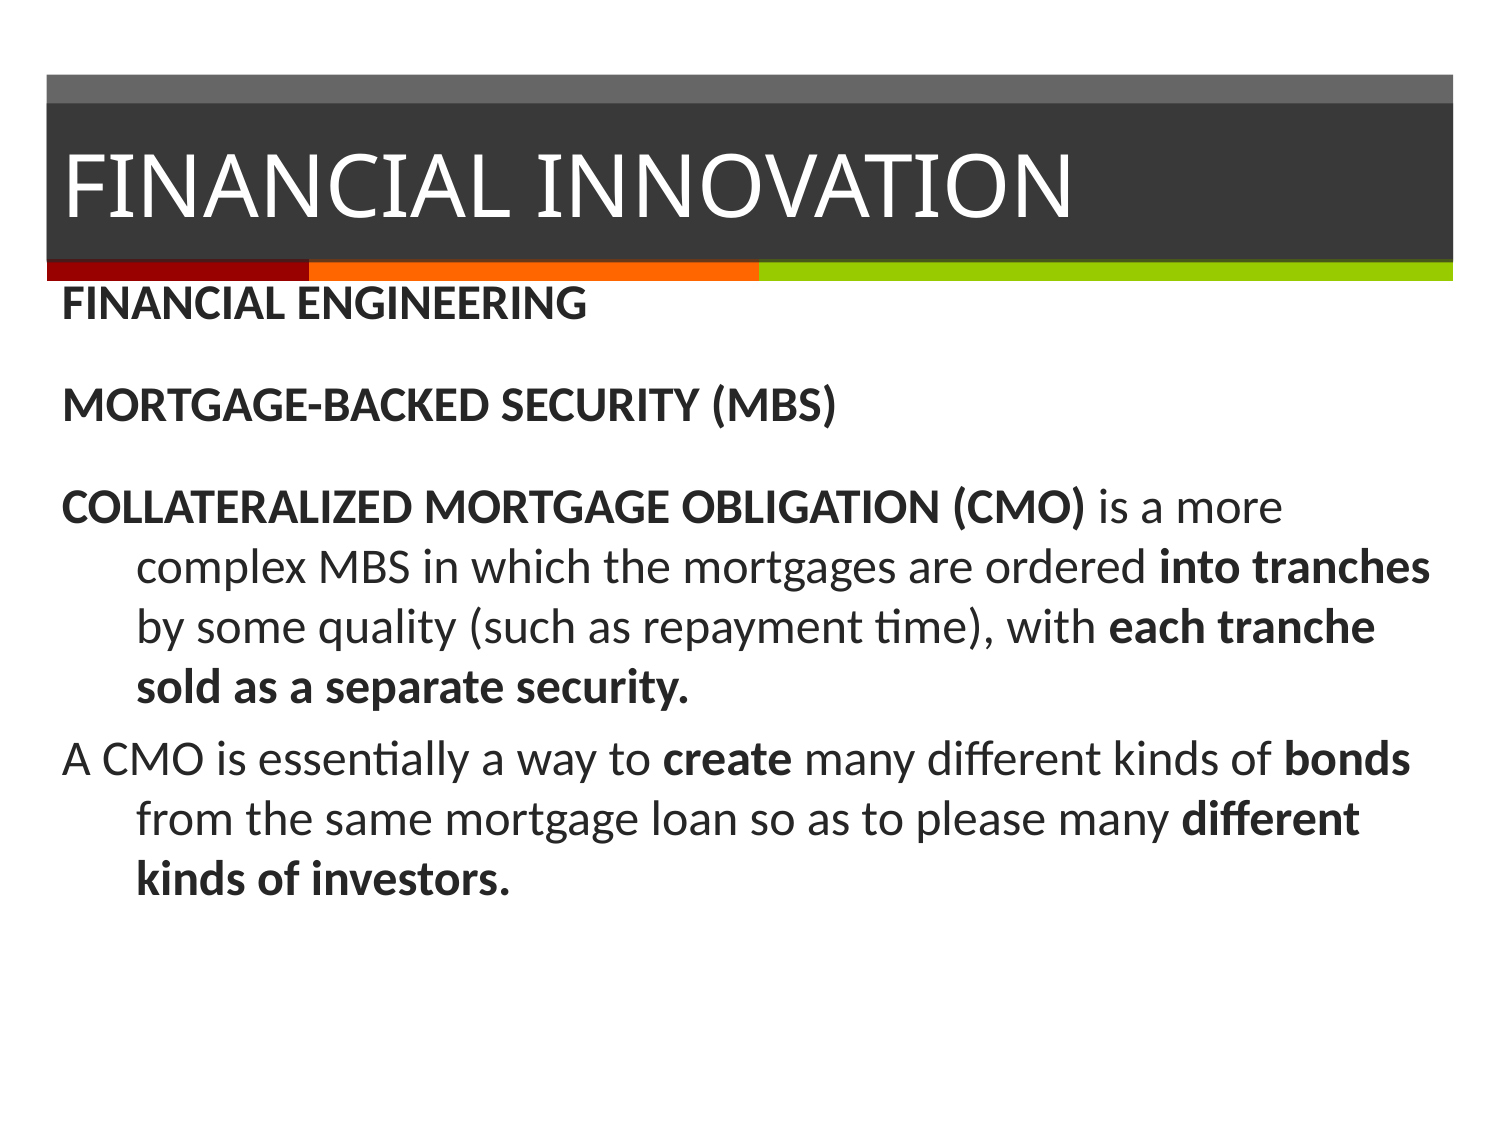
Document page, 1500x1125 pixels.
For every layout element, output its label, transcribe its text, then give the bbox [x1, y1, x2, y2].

text_box FINANCIAL INNOVATION [46, 103, 1454, 262]
text_box FINANCIAL ENGINEERING MORTGAGE-BACKED SECURITY (MBS) COLLATERALIZED MORTGAGE OBLIGATION (CMO) is a more complex MBS in which the mortgages are ordered into tranches by some quality (such as repayment time), with each tranche sold as a separate security. A CMO is essentially a way to create many different kinds of bonds from the same mortgage loan so as to please many different kinds of investors. [46, 262, 1454, 1015]
